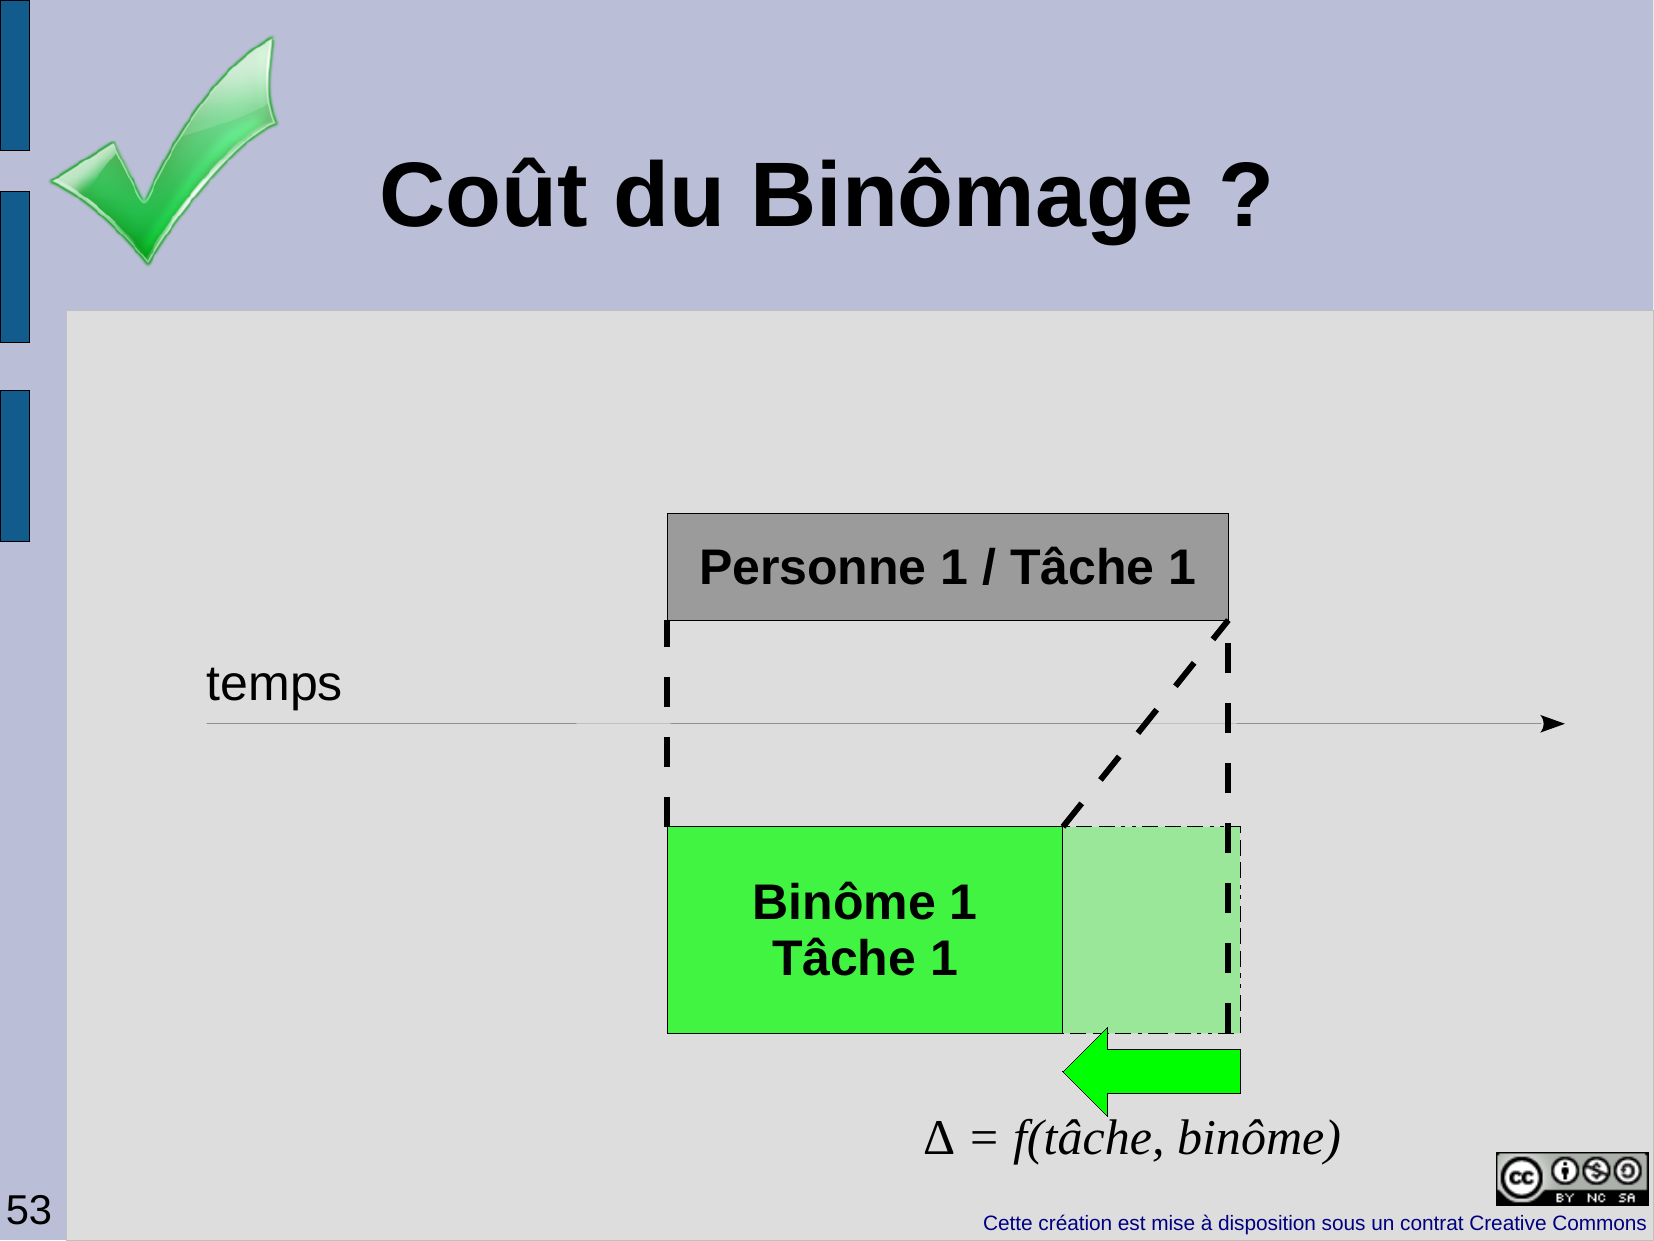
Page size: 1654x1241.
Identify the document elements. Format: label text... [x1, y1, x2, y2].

text_box temps [206, 655, 344, 712]
text_box Binôme 1 Tâche 1 [667, 826, 1063, 1034]
title Coût du Binômage ? [121, 91, 1534, 299]
text_box ∆ = f(tâche, binôme) [923, 1110, 1341, 1167]
text_box [1062, 826, 1241, 1117]
picture [41, 29, 284, 272]
picture [1496, 1152, 1649, 1206]
text_box Personne 1 / Tâche 1 [667, 513, 1229, 621]
